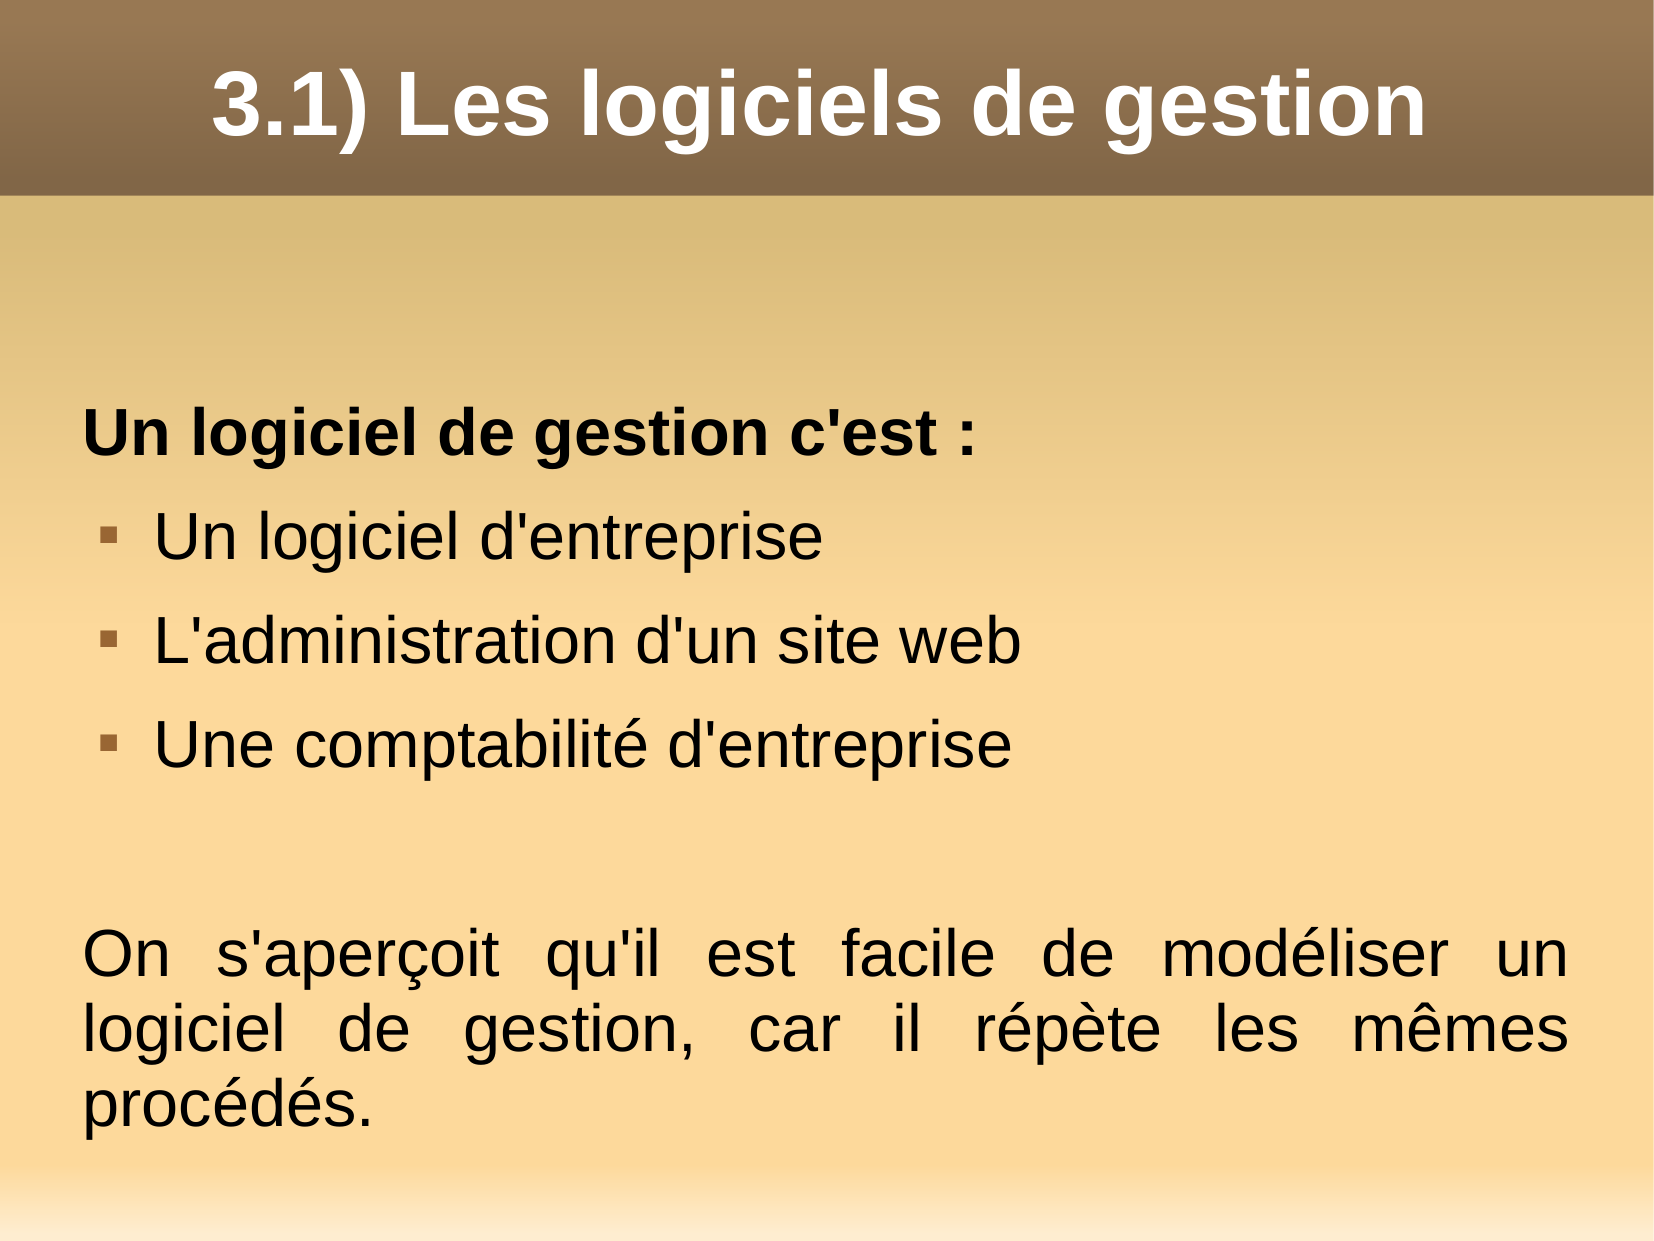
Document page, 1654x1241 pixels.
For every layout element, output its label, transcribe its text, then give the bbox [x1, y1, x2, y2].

list Un logiciel de gestion c'est : Un logiciel d'entreprise L'administration d'un site web Une comptabilité d'entreprise On s'aperçoit qu'il est facile de modéliser un logiciel de gestion, car il répète les mêmes procédés. [82, 290, 1571, 1141]
title 3.1) Les logiciels de gestion [76, 0, 1565, 208]
picture [0, 0, 1654, 1241]
